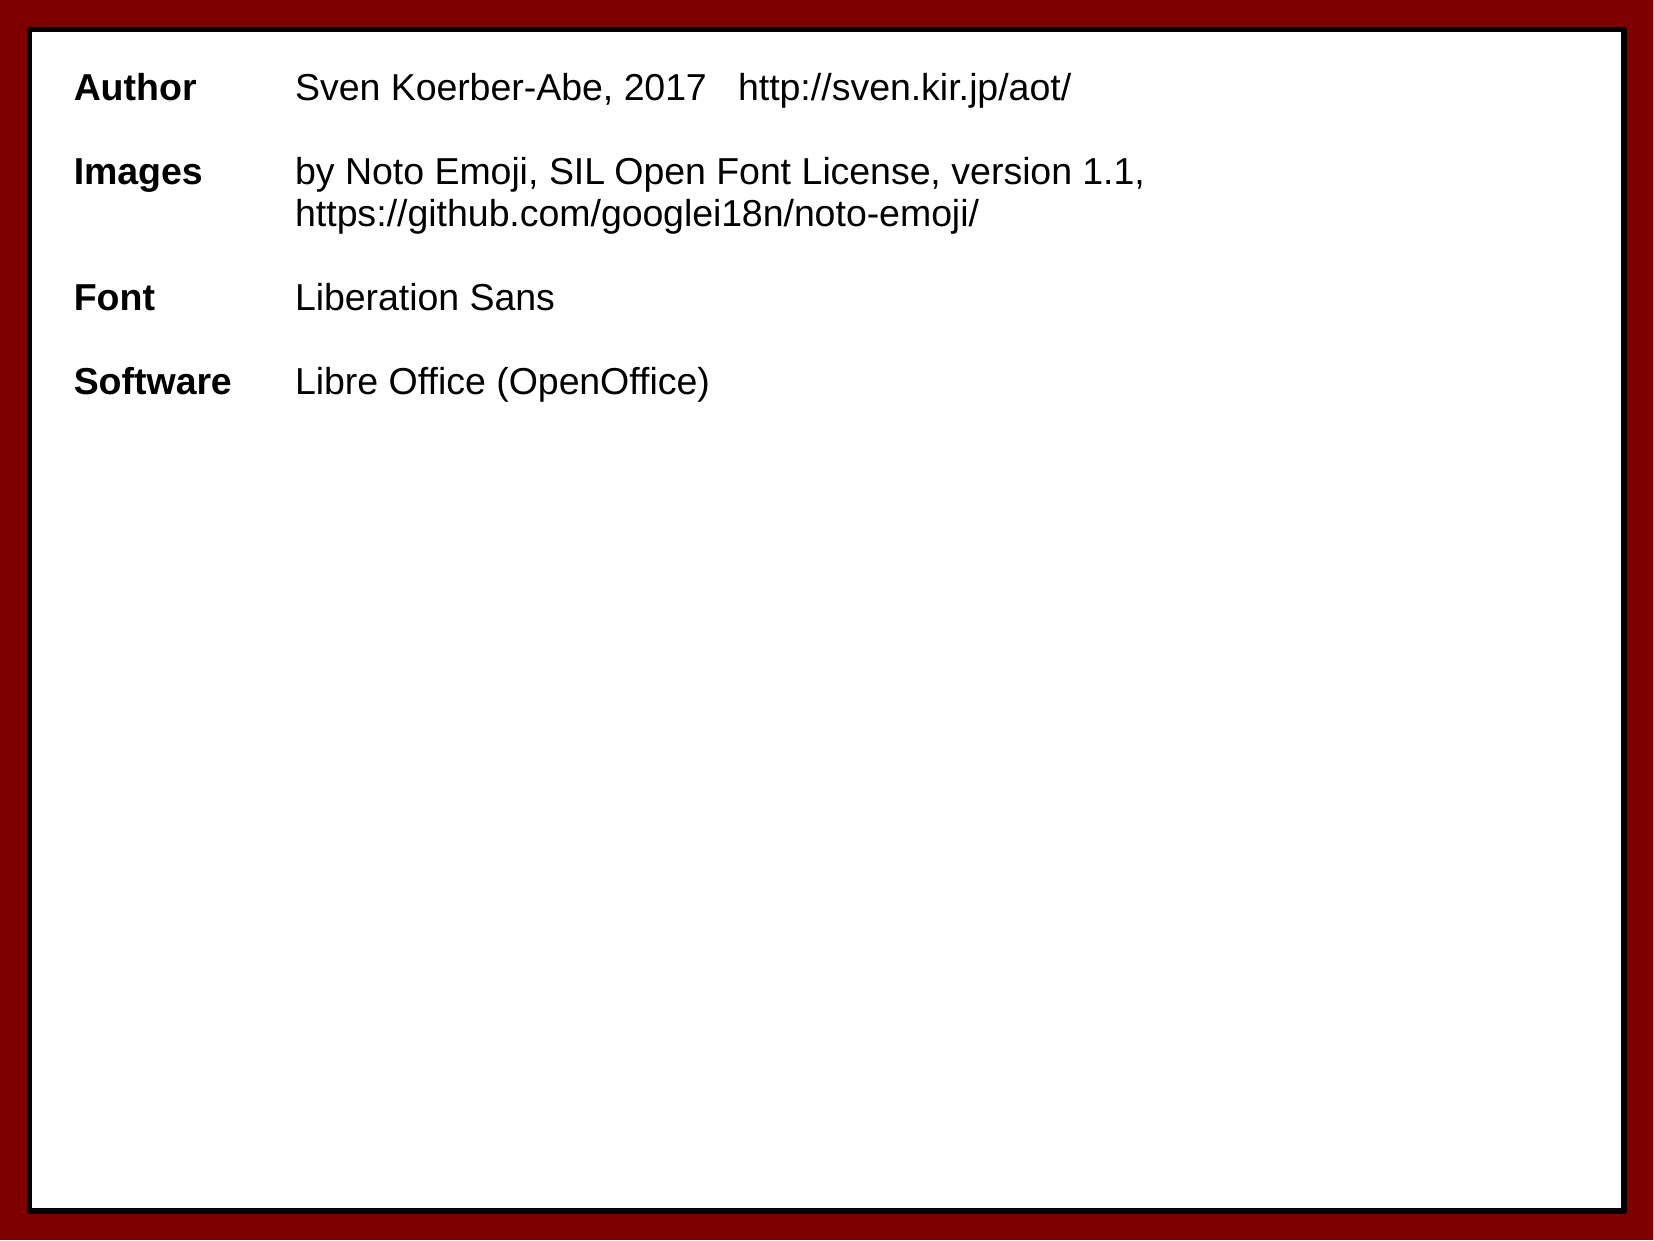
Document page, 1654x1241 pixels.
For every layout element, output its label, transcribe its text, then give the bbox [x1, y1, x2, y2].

text_box Author Sven Koerber-Abe, 2017 http://sven.kir.jp/aot/ Images by Noto Emoji, SIL Open Font License, version 1.1, https://github.com/googlei18n/noto-emoji/ Font Liberation Sans Software Libre Office (OpenOffice) [59, 59, 1595, 1166]
text_box [29, 29, 1625, 1211]
